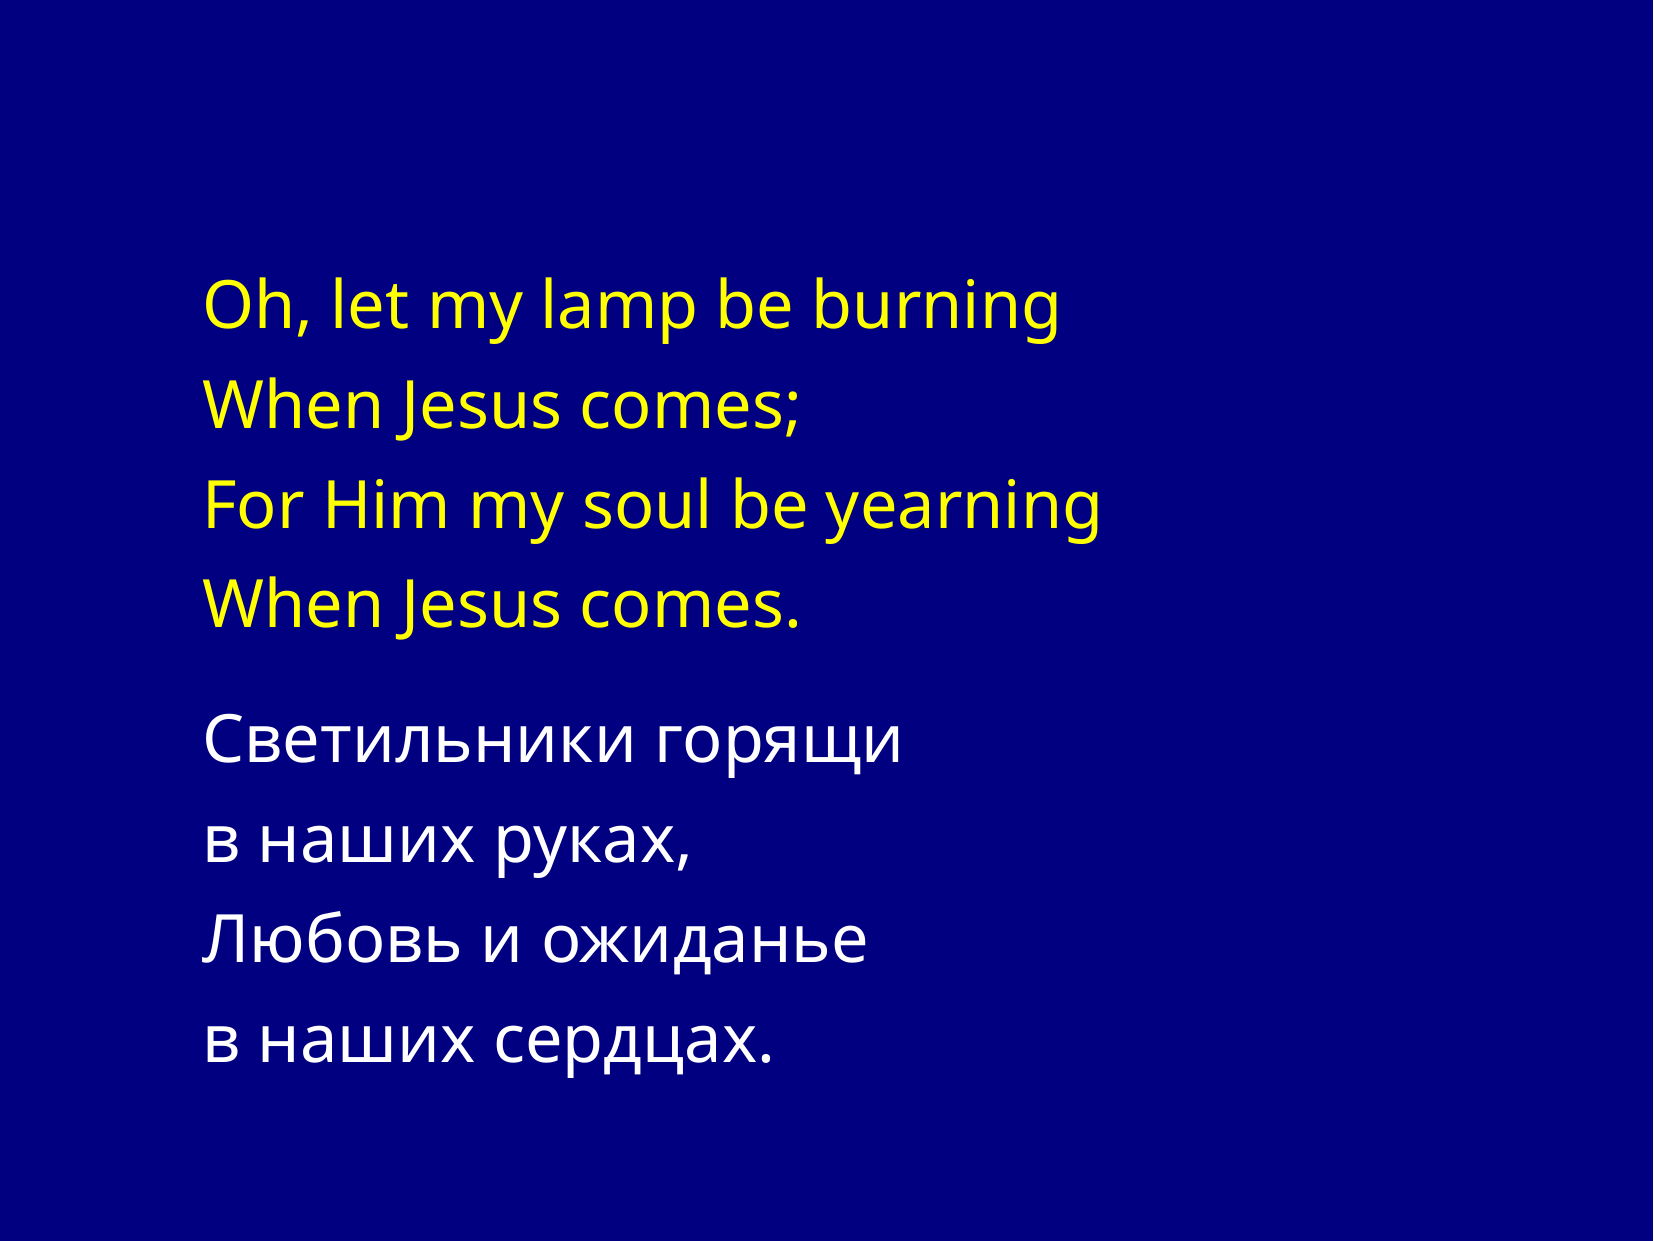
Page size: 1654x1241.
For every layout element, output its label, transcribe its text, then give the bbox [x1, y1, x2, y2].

text_box Светильники горящи в наших руках, Любовь и ожиданье в наших сердцах. [75, 675, 1576, 1163]
text_box Oh, let my lamp be burning When Jesus comes; For Him my soul be yearning When Jesus comes. [75, 150, 1576, 638]
